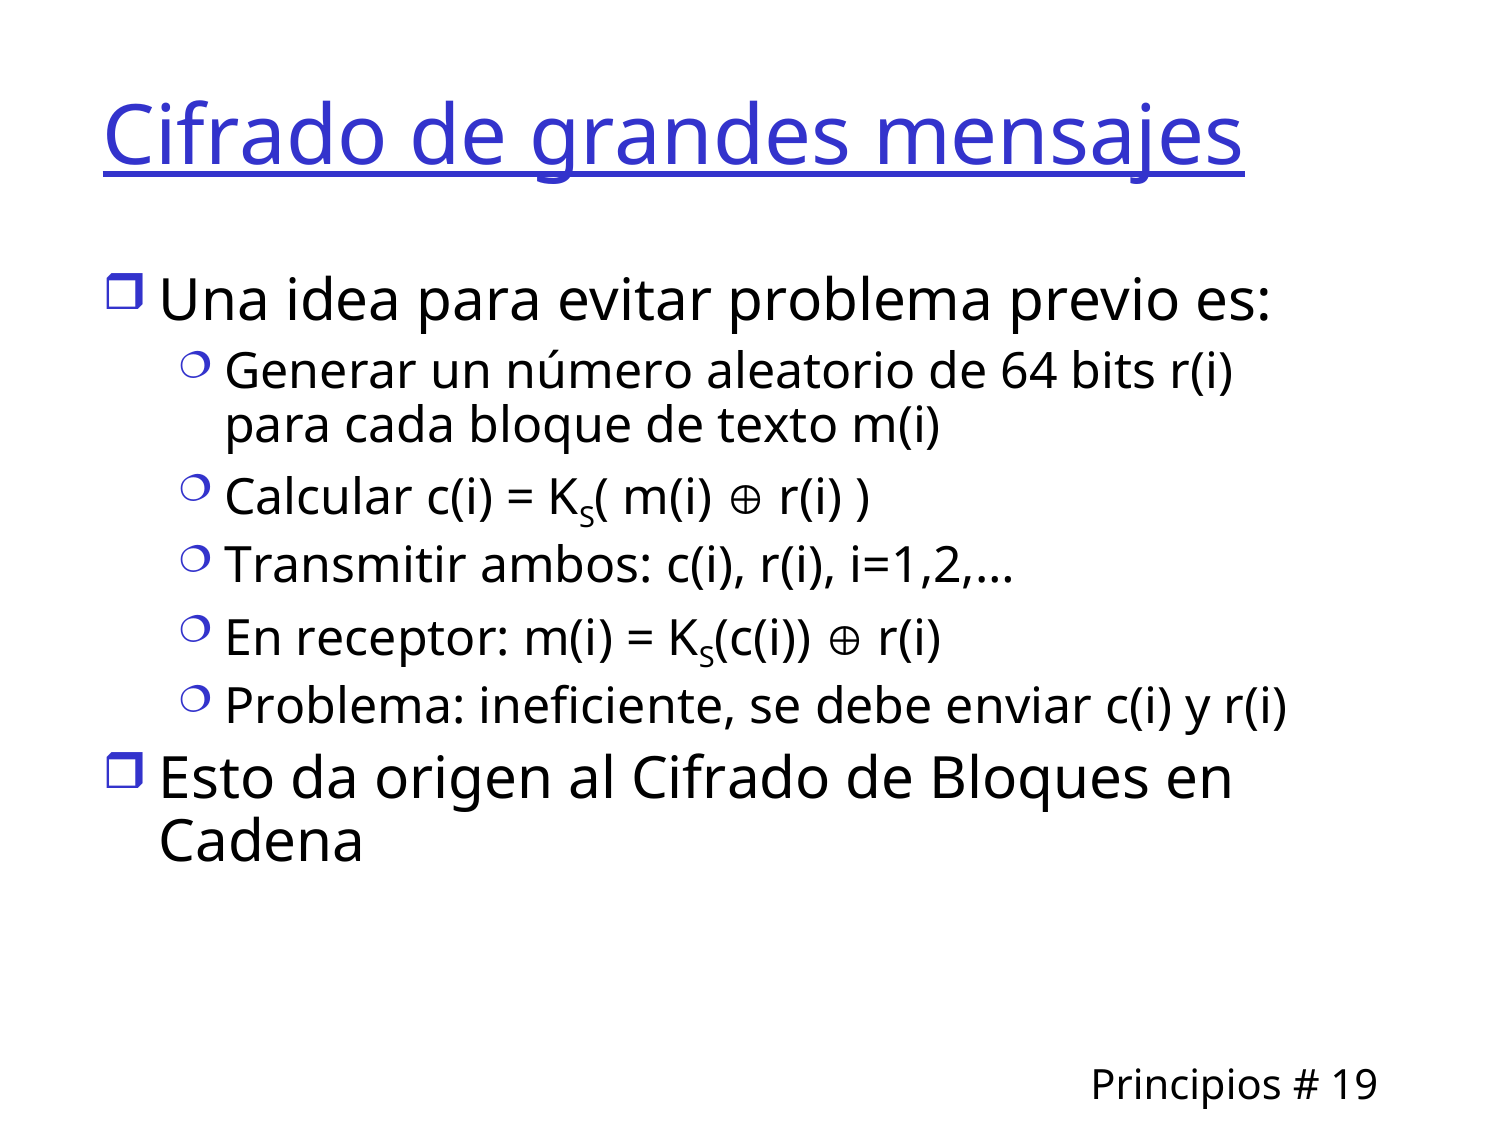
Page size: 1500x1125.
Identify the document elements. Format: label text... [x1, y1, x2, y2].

list Una idea para evitar problema previo es: Generar un número aleatorio de 64 bits r(i) para cada bloque de texto m(i) Calcular c(i) = KS( m(i)  r(i) ) Transmitir ambos: c(i), r(i), i=1,2,… En receptor: m(i) = KS(c(i))  r(i) Problema: ineficiente, se debe enviar c(i) y r(i) Esto da origen al Cifrado de Bloques en Cadena [87, 262, 1363, 1026]
title Cifrado de grandes mensajes [87, 37, 1363, 225]
